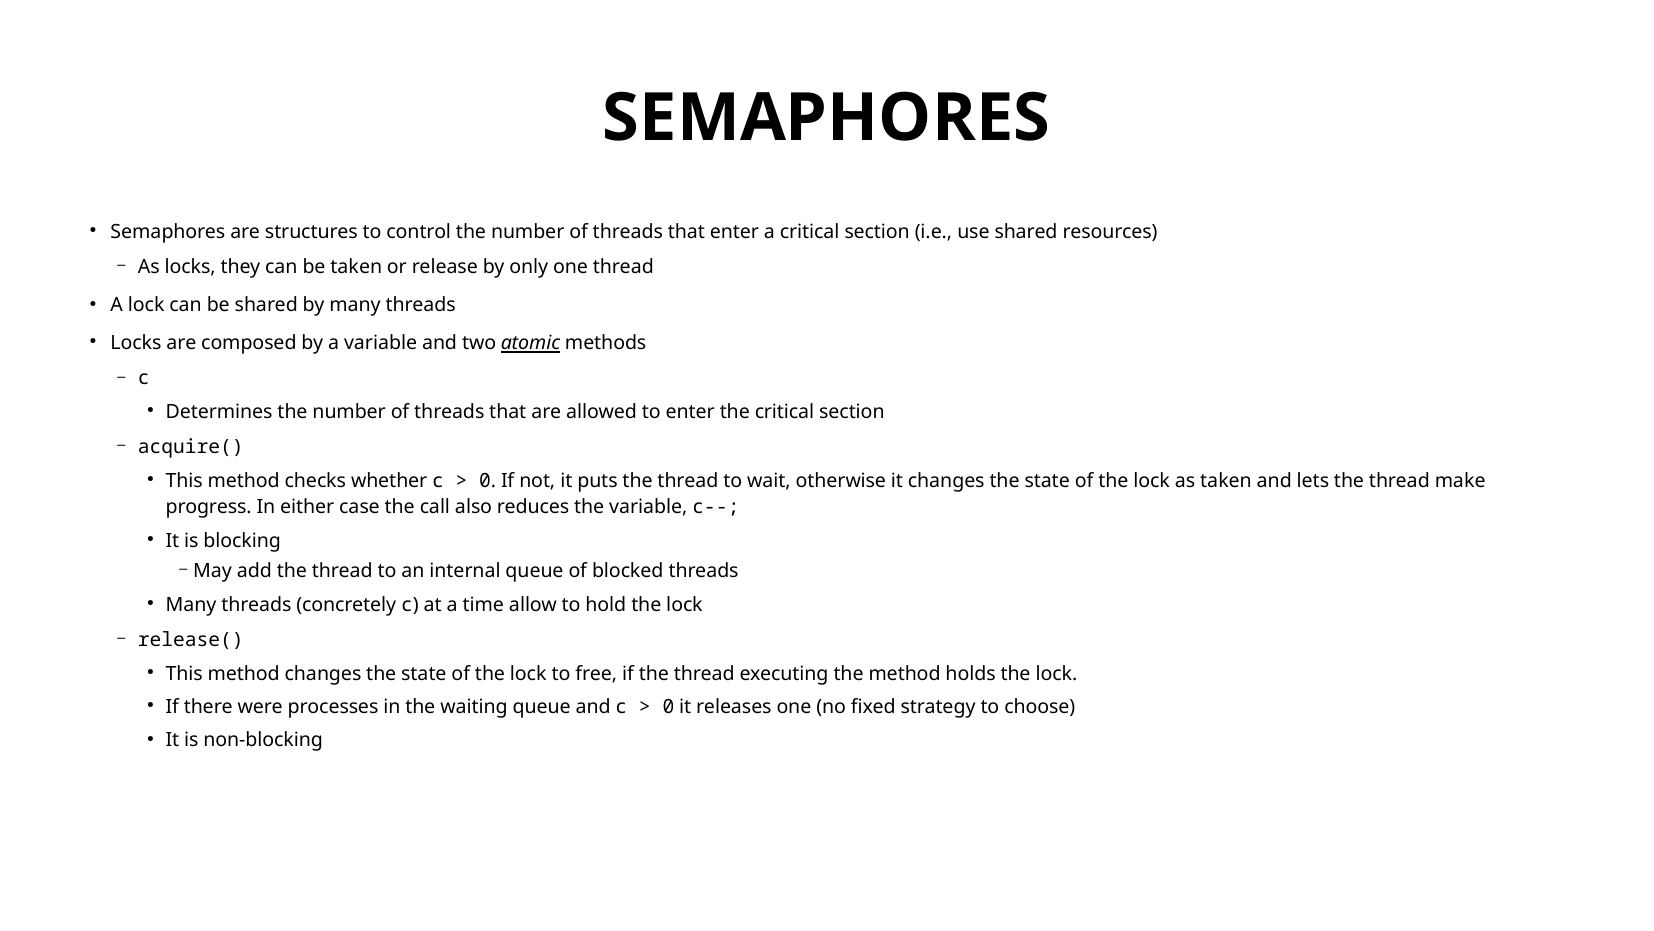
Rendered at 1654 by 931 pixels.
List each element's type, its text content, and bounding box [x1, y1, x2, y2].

title SEMAPHORES [82, 36, 1571, 193]
list Semaphores are structures to control the number of threads that enter a critical section (i.e., use shared resources) As locks, they can be taken or release by only one thread A lock can be shared by many threads Locks are composed by a variable and two atomic methods c Determines the number of threads that are allowed to enter the critical section acquire() This method checks whether c > 0. If not, it puts the thread to wait, otherwise it changes the state of the lock as taken and lets the thread make progress. In either case the call also reduces the variable, c--; It is blocking May add the thread to an internal queue of blocked threads Many threads (concretely c) at a time allow to hold the lock release() This method changes the state of the lock to free, if the thread executing the method holds the lock. If there were processes in the waiting queue and c > 0 it releases one (no fixed strategy to choose) It is non-blocking [82, 217, 1571, 757]
